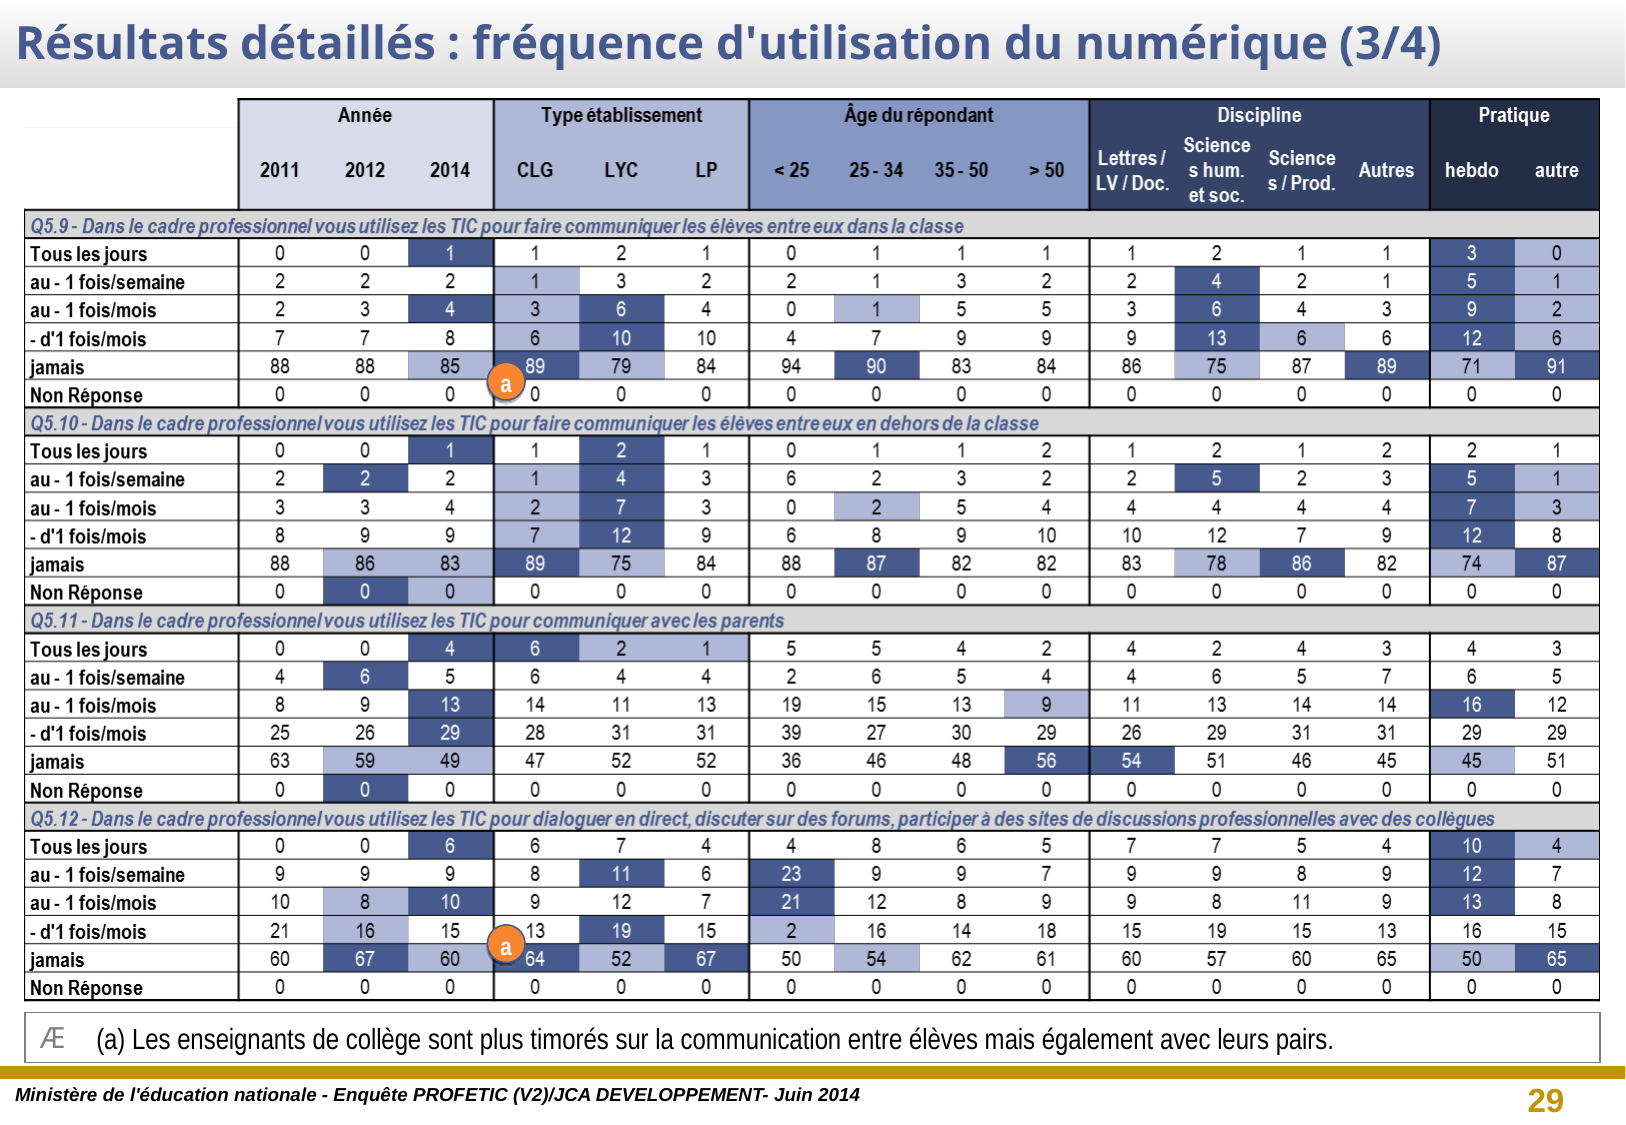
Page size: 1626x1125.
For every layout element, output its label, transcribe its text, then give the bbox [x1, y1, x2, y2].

list (a) Les enseignants de collège sont plus timorés sur la communication entre élèves mais également avec leurs pairs. [24, 1012, 1600, 1063]
text_box 29 [1512, 1071, 1625, 1125]
title Résultats détaillés : fréquence d'utilisation du numérique (3/4) [0, 0, 1625, 88]
text_box a [487, 362, 526, 400]
text_box a [487, 924, 526, 963]
text_box Ministère de l'éducation nationale - Enquête PROFETIC (V2)/JCA DEVELOPPEMENT- Juin 2014 [0, 1074, 1501, 1125]
picture [24, 96, 1600, 1012]
